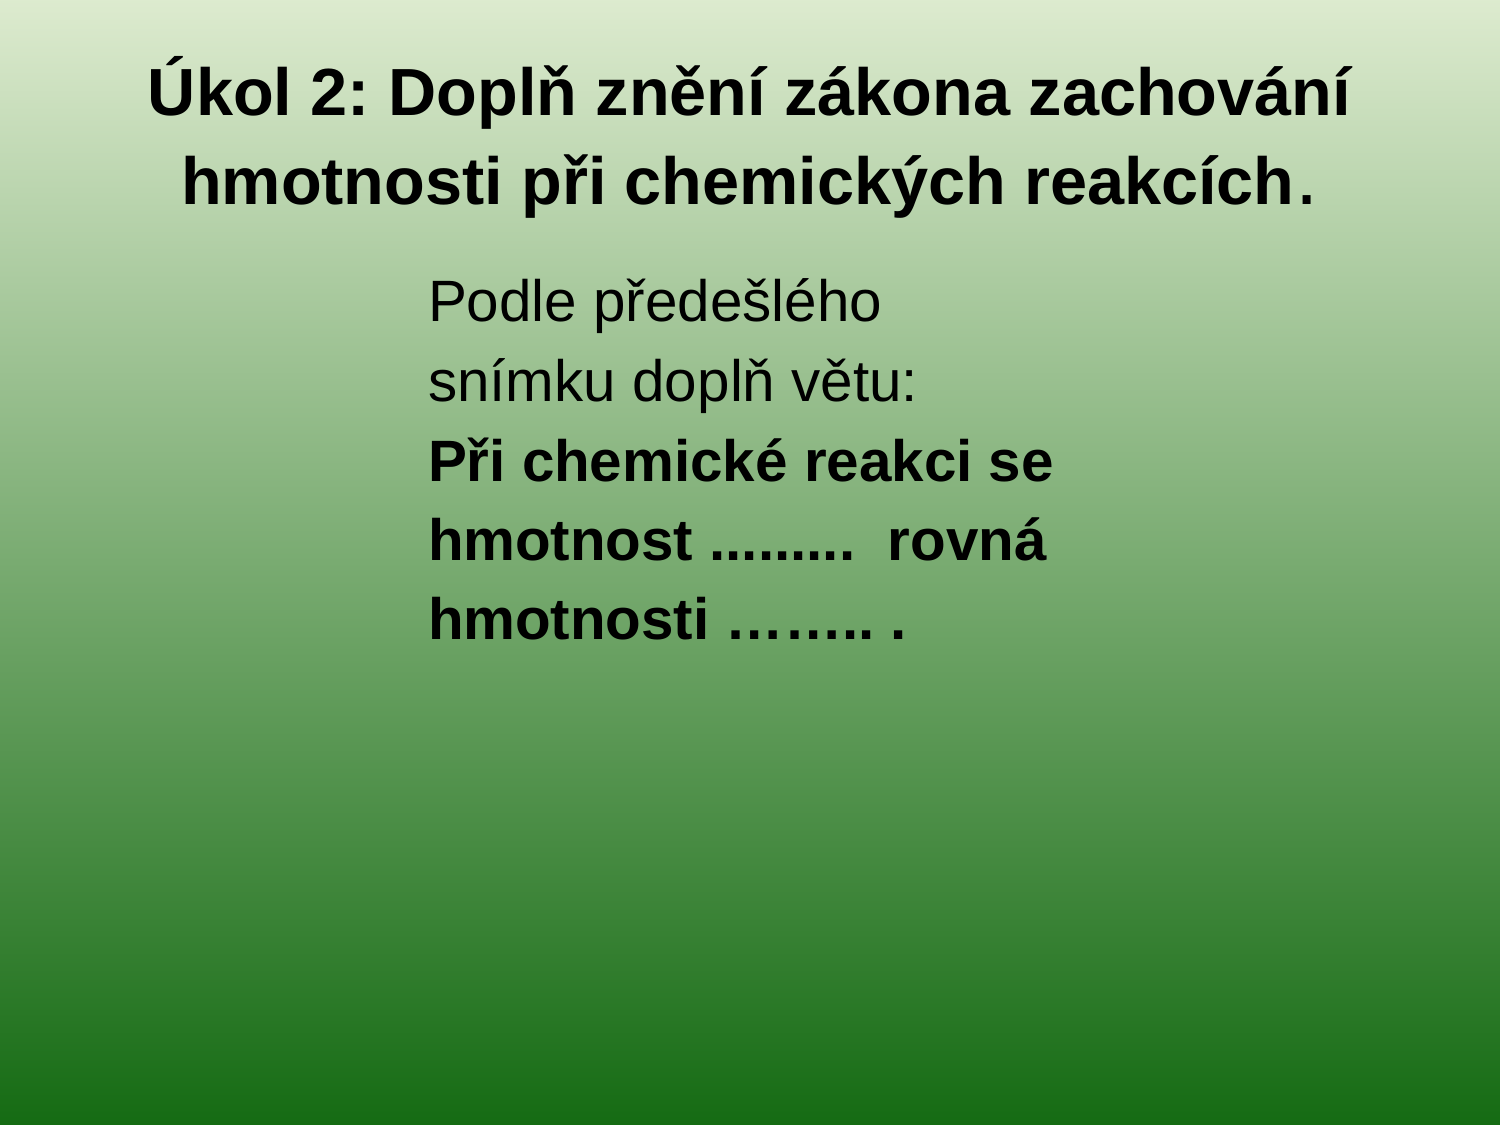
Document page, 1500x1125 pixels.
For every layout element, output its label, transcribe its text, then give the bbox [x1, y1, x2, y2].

title Úkol 2: Doplň znění zákona zachování hmotnosti při chemických reakcích. [75, 41, 1426, 237]
list Podle předešlého snímku doplň větu: Při chemické reakci se hmotnost ......... rovná hmotnosti …….. . [413, 261, 1076, 1004]
